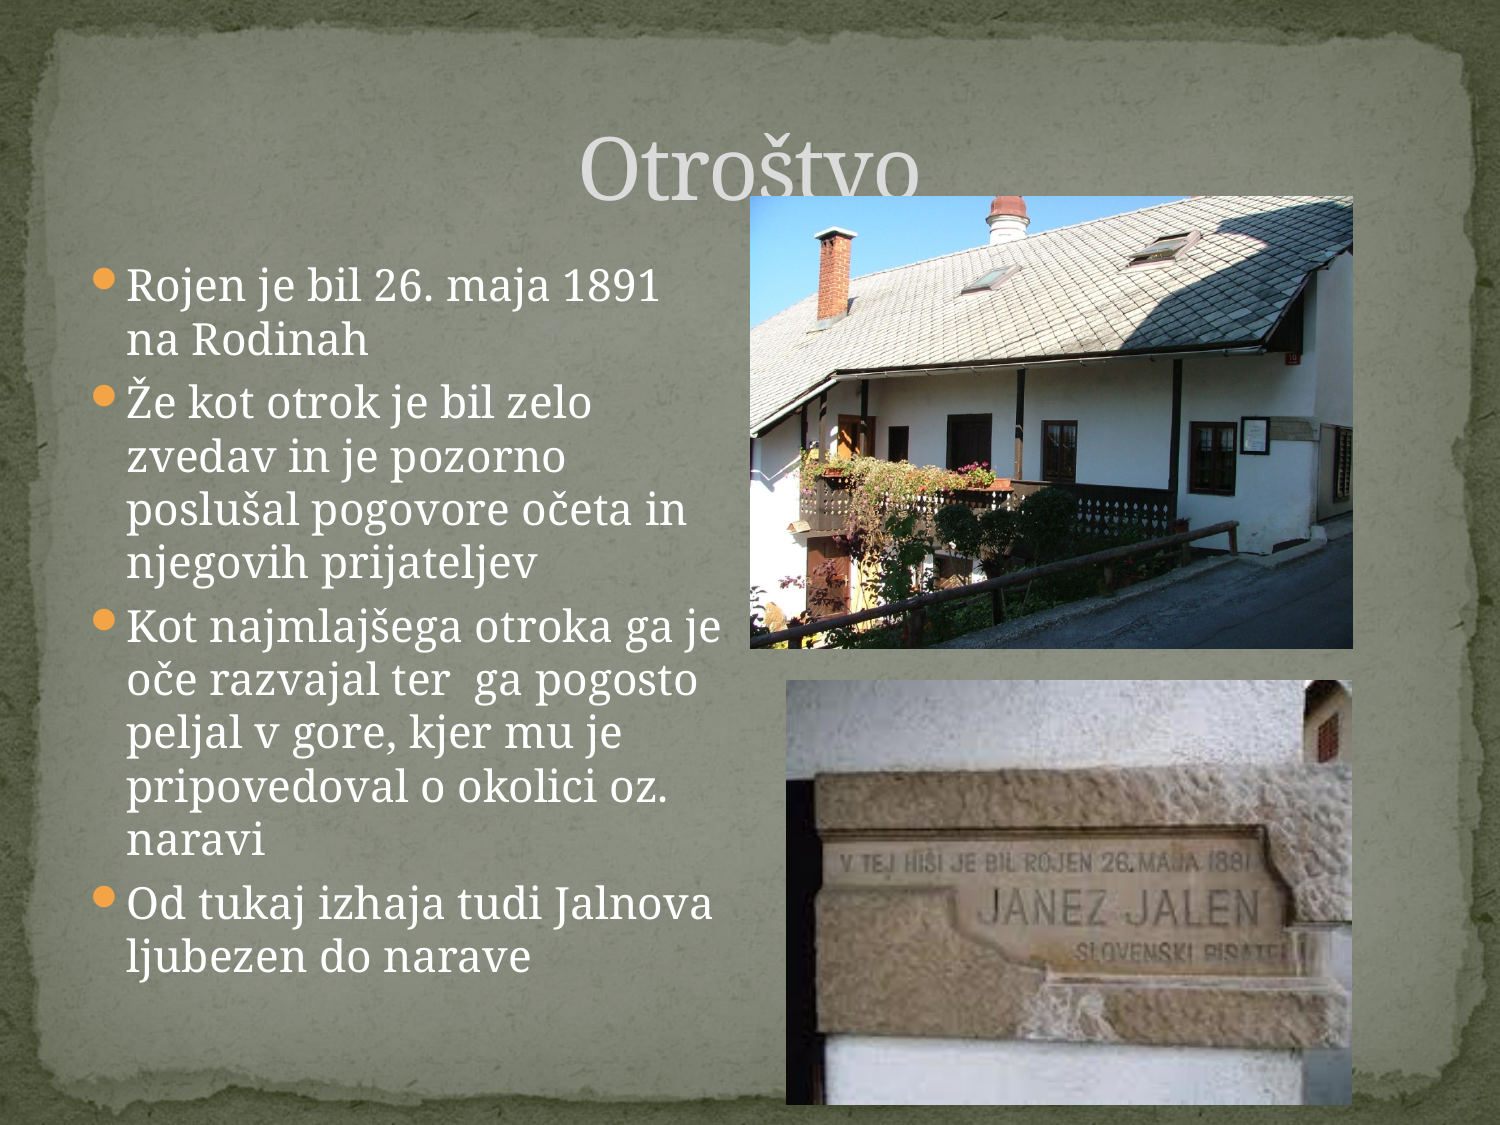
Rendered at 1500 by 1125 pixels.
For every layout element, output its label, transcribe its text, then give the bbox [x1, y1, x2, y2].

picture [0, 0, 1500, 1125]
list Rojen je bil 26. maja 1891 na Rodinah Že kot otrok je bil zelo zvedav in je pozorno poslušal pogovore očeta in njegovih prijateljev Kot najmlajšega otroka ga je oče razvajal ter ga pogosto peljal v gore, kjer mu je pripovedoval o okolici oz. naravi Od tukaj izhaja tudi Jalnova ljubezen do narave [75, 249, 741, 1000]
title Otroštvo [75, 24, 1425, 225]
